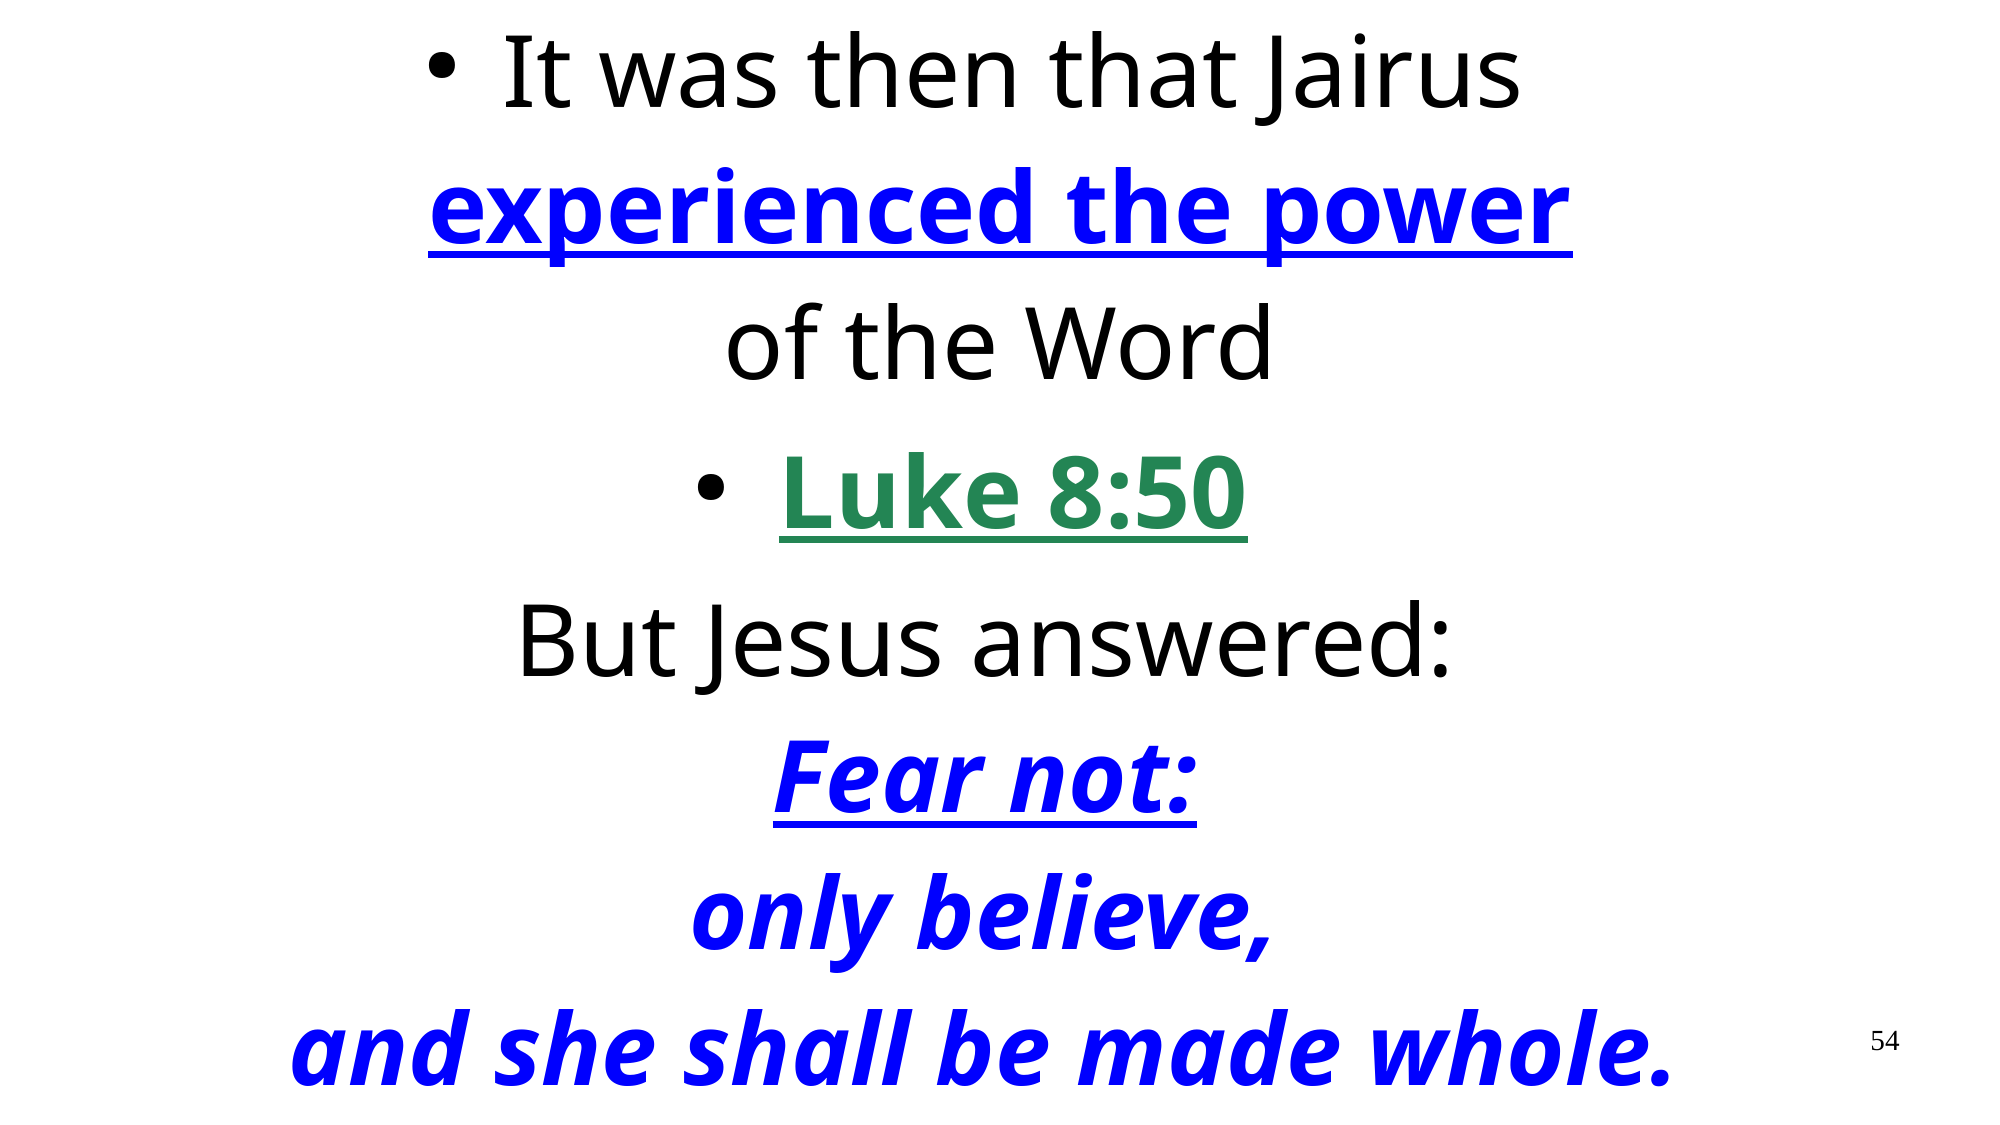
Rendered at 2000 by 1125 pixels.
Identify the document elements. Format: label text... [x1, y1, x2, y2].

list It was then that Jairus experienced the power of the Word Luke 8:50 But Jesus answered: Fear not: only believe, and she shall be made whole. [0, 0, 1996, 1123]
